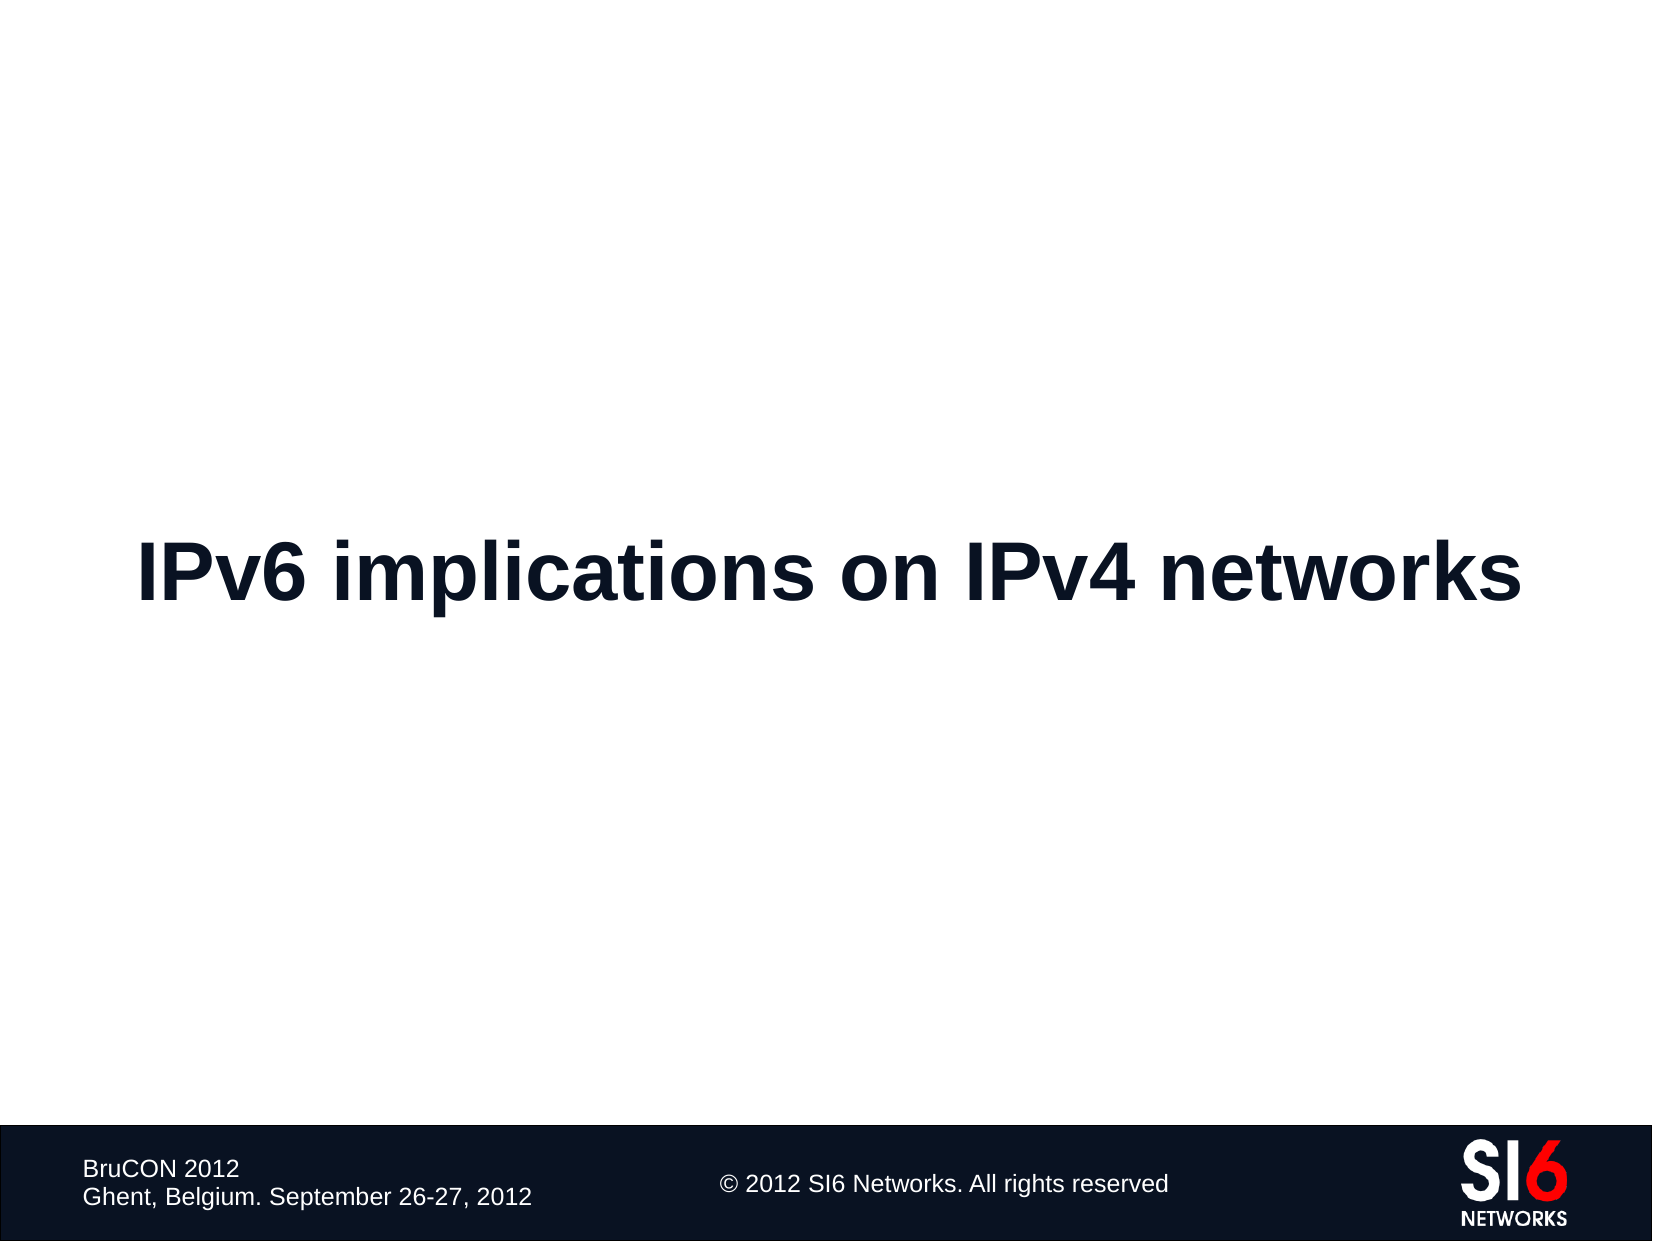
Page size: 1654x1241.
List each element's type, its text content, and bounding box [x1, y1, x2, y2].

picture [1461, 1139, 1567, 1226]
title IPv6 implications on IPv4 networks [86, 467, 1576, 676]
